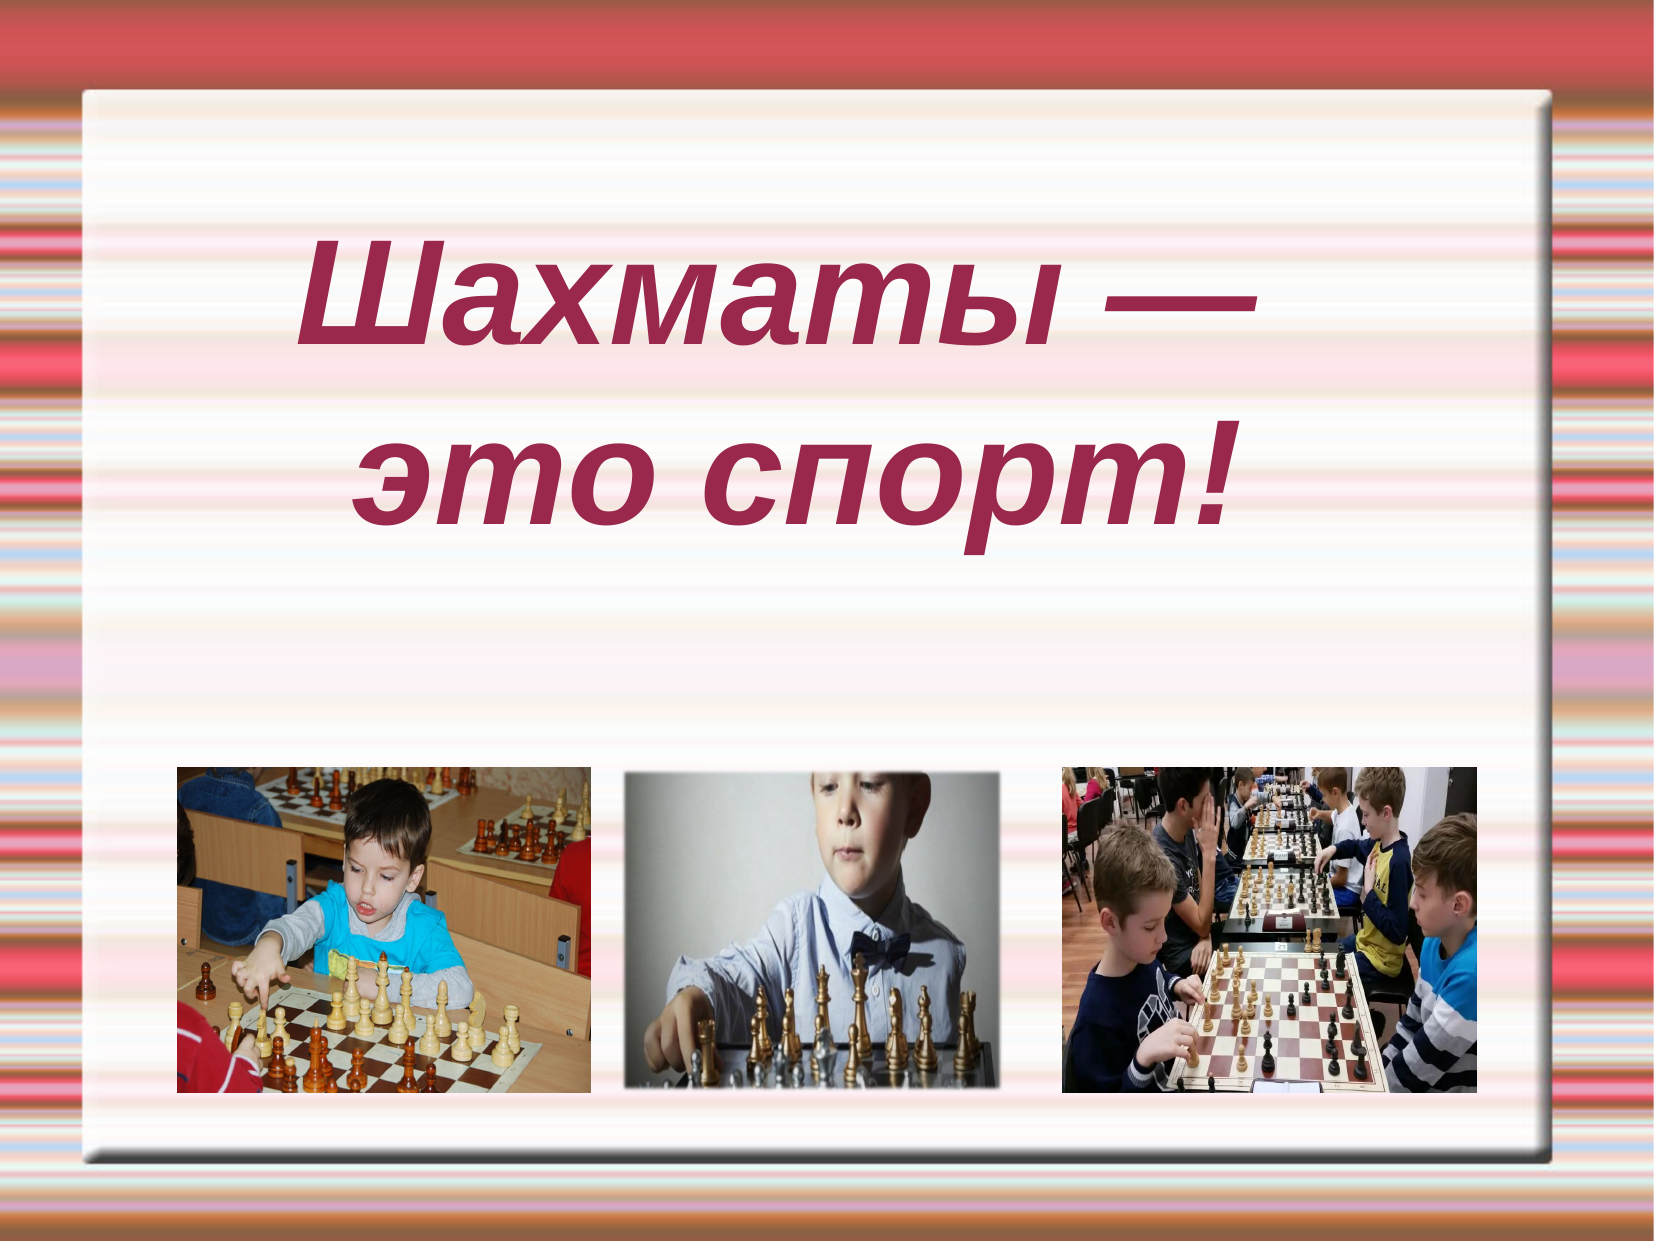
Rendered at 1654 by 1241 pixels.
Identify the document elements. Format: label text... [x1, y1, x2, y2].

picture [0, 0, 1654, 1241]
title Шахматы — это спорт! [118, 194, 1477, 555]
